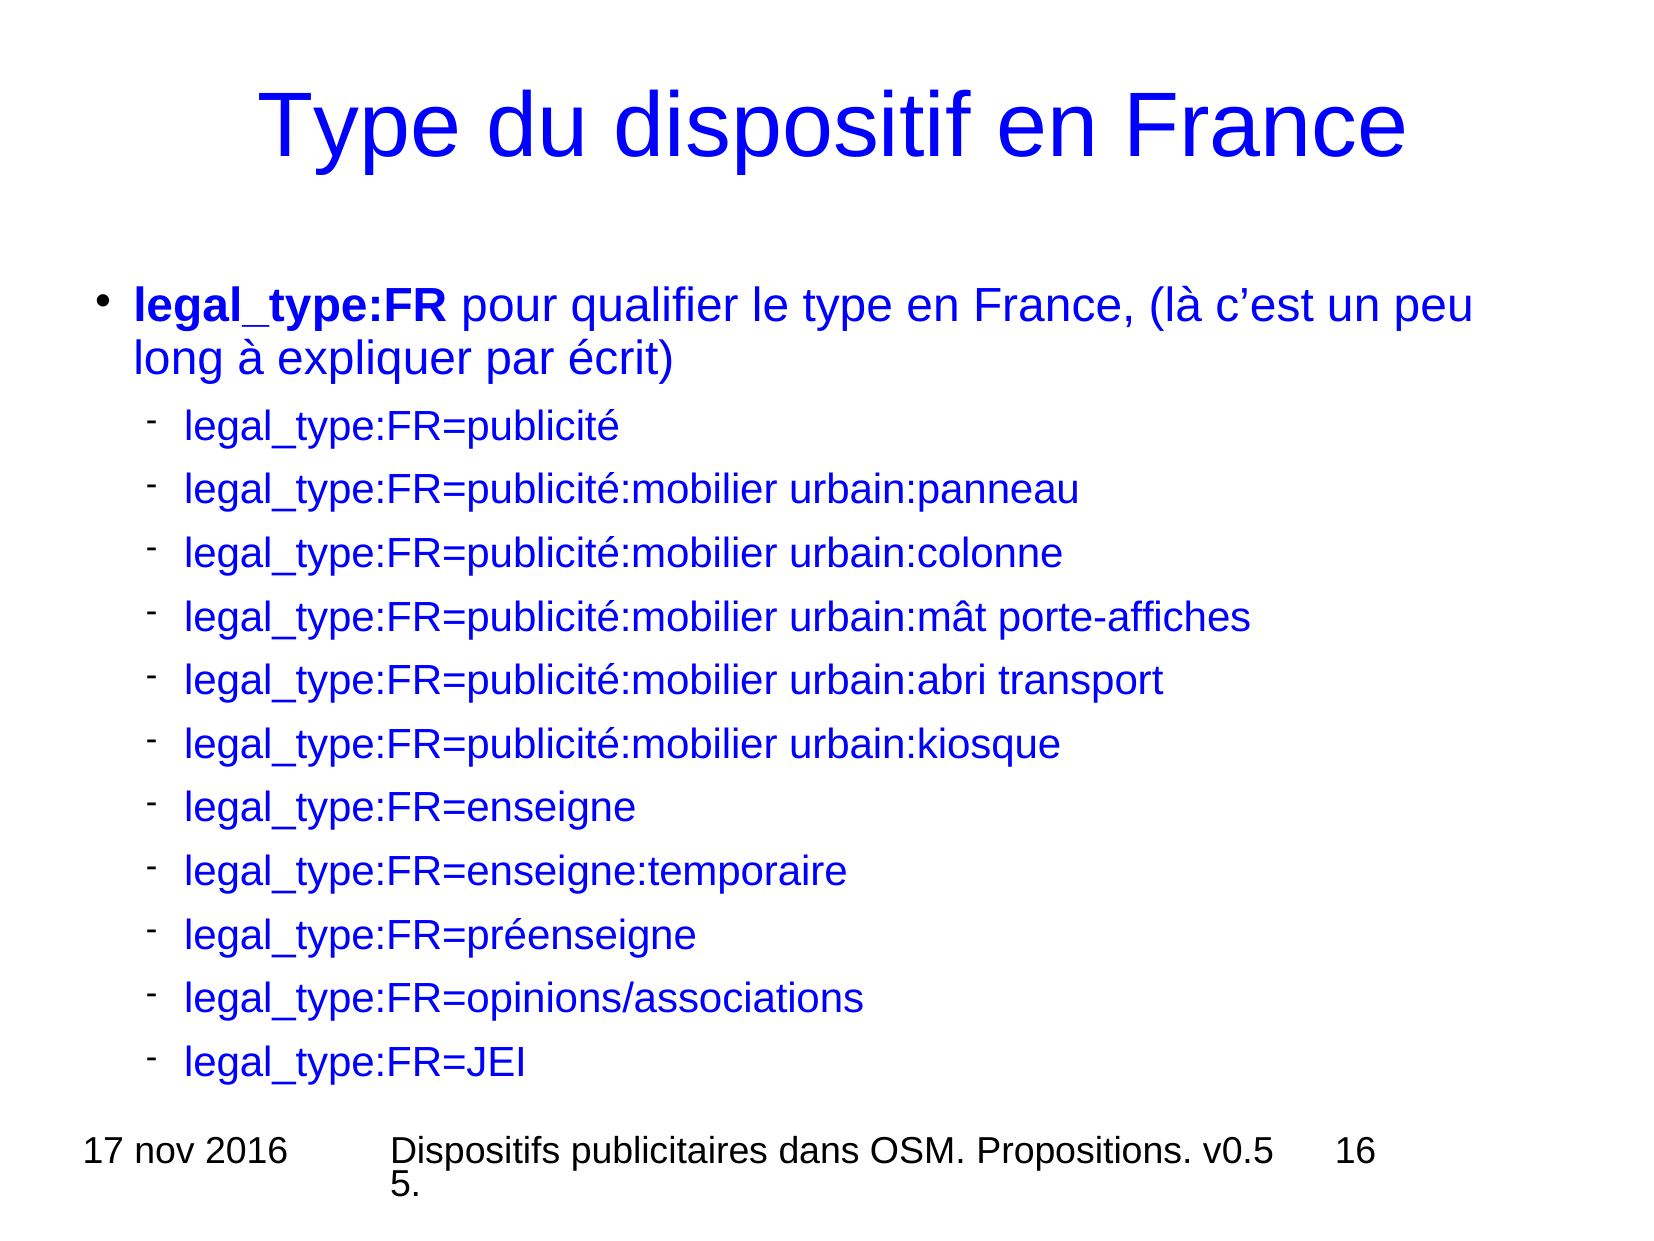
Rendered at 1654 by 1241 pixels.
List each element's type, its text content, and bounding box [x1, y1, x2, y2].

title Type du dispositif en France [90, 19, 1579, 225]
list legal_type:FR pour qualifier le type en France, (là c’est un peu long à expliquer par écrit) legal_type:FR=publicité legal_type:FR=publicité:mobilier urbain:panneau legal_type:FR=publicité:mobilier urbain:colonne legal_type:FR=publicité:mobilier urbain:mât porte-affiches legal_type:FR=publicité:mobilier urbain:abri transport legal_type:FR=publicité:mobilier urbain:kiosque legal_type:FR=enseigne legal_type:FR=enseigne:temporaire legal_type:FR=préenseigne legal_type:FR=opinions/associations legal_type:FR=JEI [82, 195, 1571, 1096]
